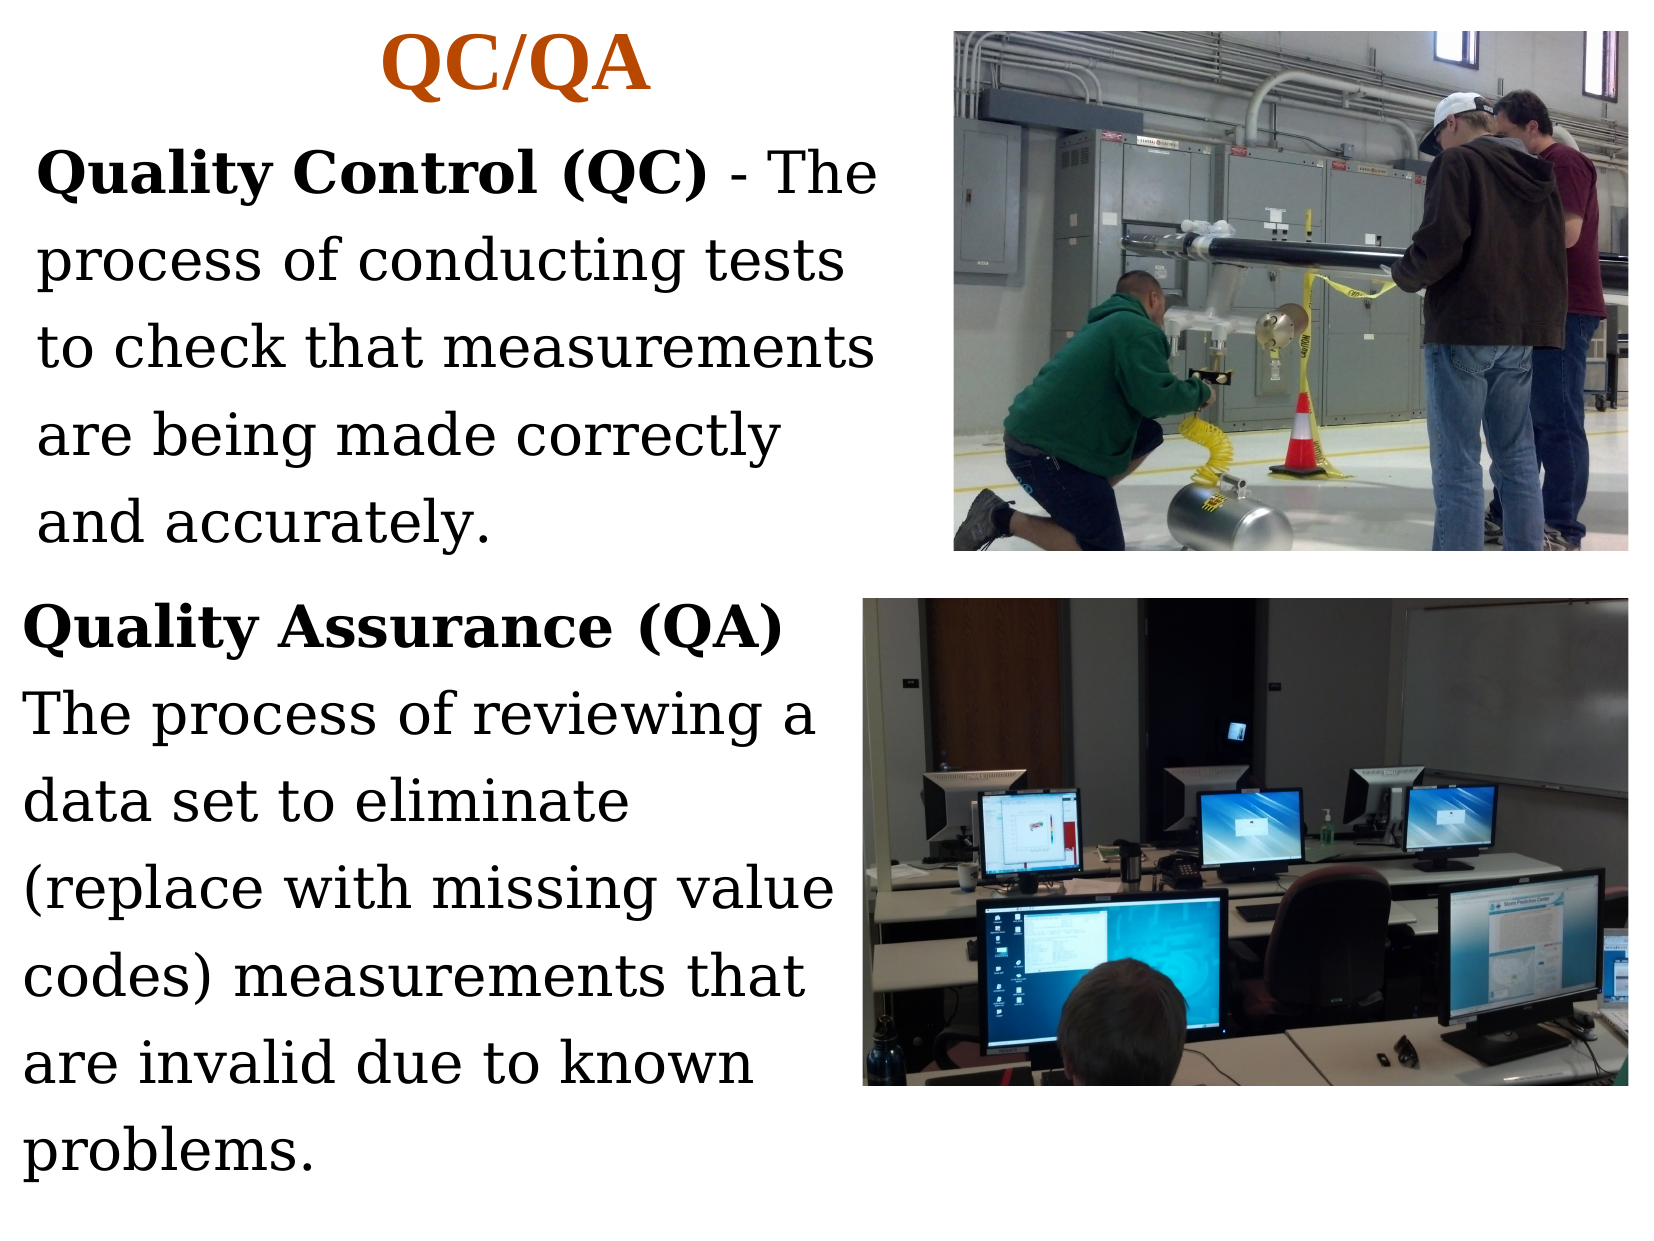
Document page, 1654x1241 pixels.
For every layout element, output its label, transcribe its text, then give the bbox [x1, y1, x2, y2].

text_box Quality Control (QC) - The process of conducting tests to check that measurements are being made correctly and accurately. [22, 113, 900, 562]
text_box Quality Assurance (QA) The process of reviewing a data set to eliminate (replace with missing value codes) measurements that are invalid due to known problems. [7, 563, 863, 1190]
picture [953, 31, 1629, 551]
picture [862, 598, 1629, 1086]
text_box QC/QA ‏ [12, 11, 1077, 113]
